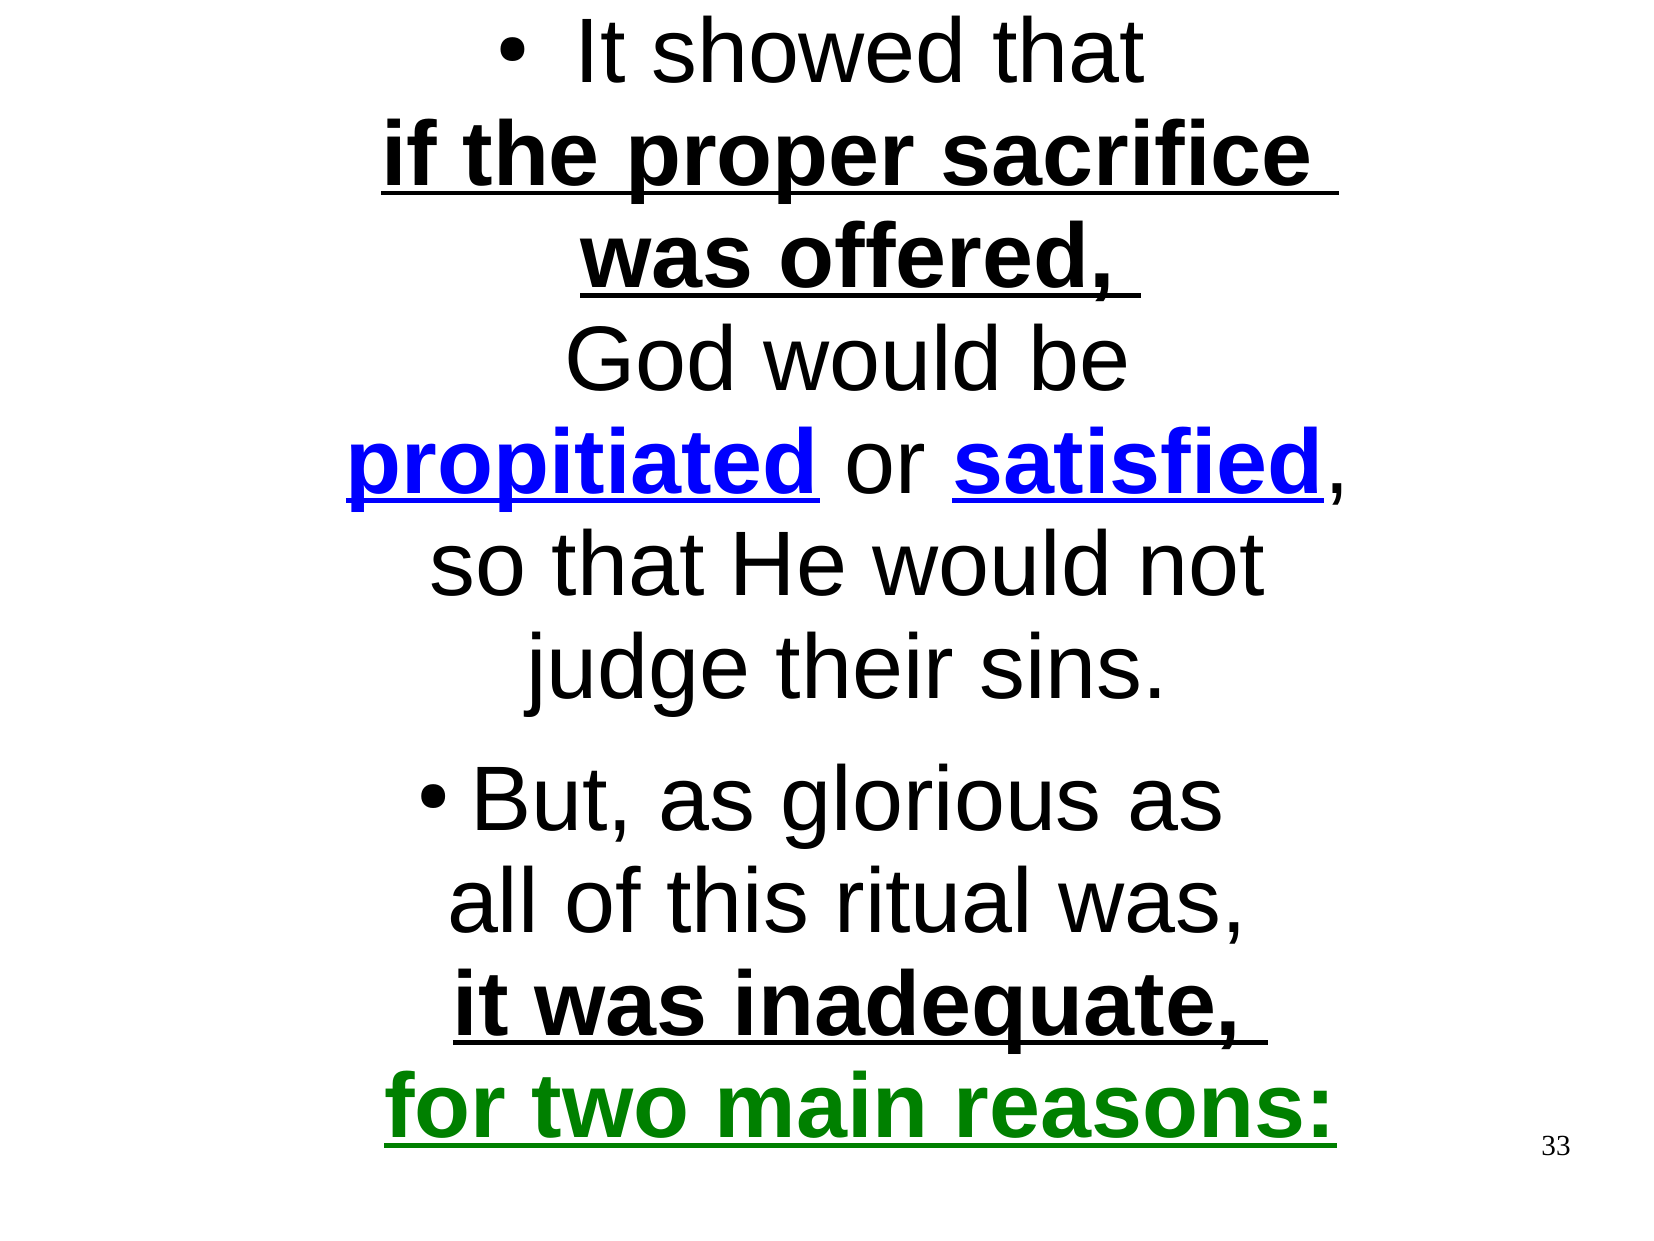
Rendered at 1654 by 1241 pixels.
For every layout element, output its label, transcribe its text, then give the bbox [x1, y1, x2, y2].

list It showed that if the proper sacrifice was offered, God would be propitiated or satisfied, so that He would not judge their sins. But, as glorious as all of this ritual was, it was inadequate, for two main reasons: [0, 0, 1651, 1238]
